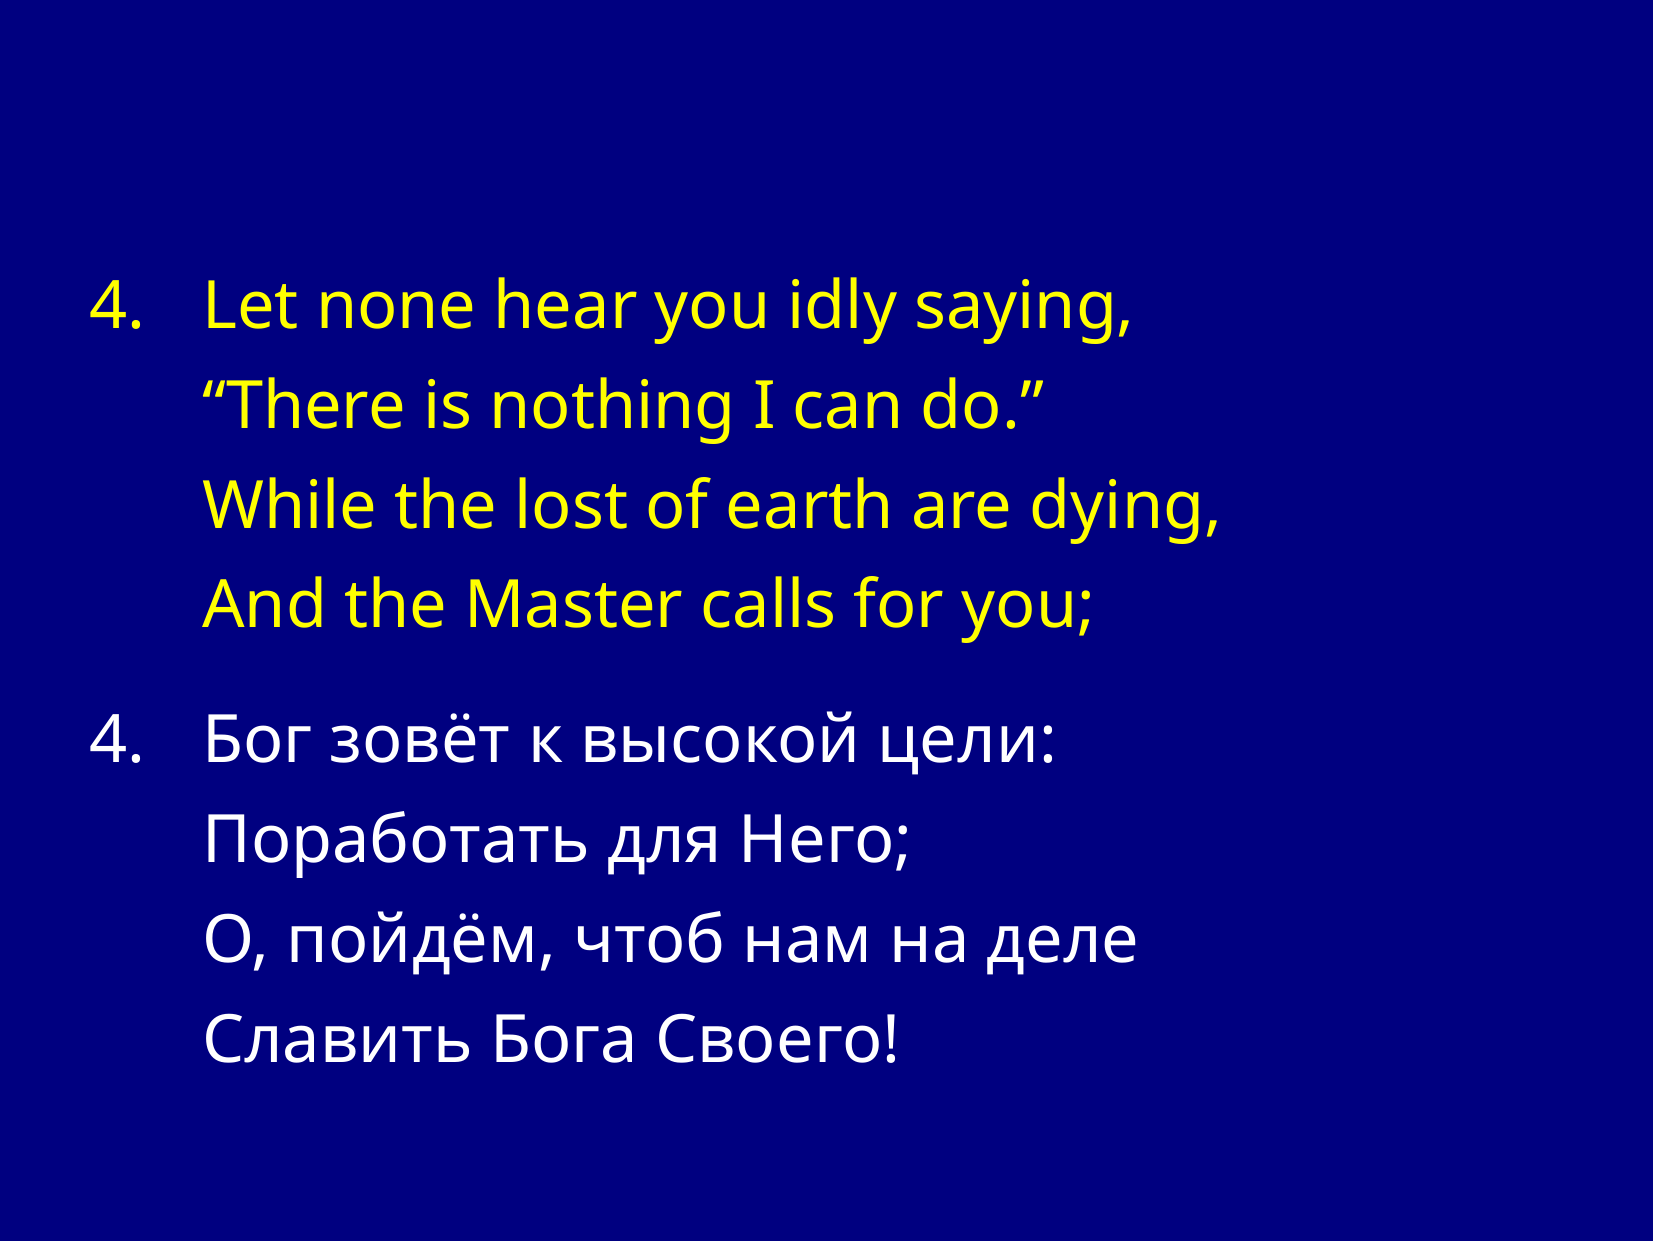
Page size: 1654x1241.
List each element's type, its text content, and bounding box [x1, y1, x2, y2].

text_box 4. Let none hear you idly saying, “There is nothing I can do.” While the lost of earth are dying, And the Master calls for you; [75, 150, 1576, 638]
text_box 4. Бог зовёт к высокой цели: Поработать для Него; О, пойдём, чтоб нам на деле Славить Бога Своего! [75, 675, 1576, 1163]
